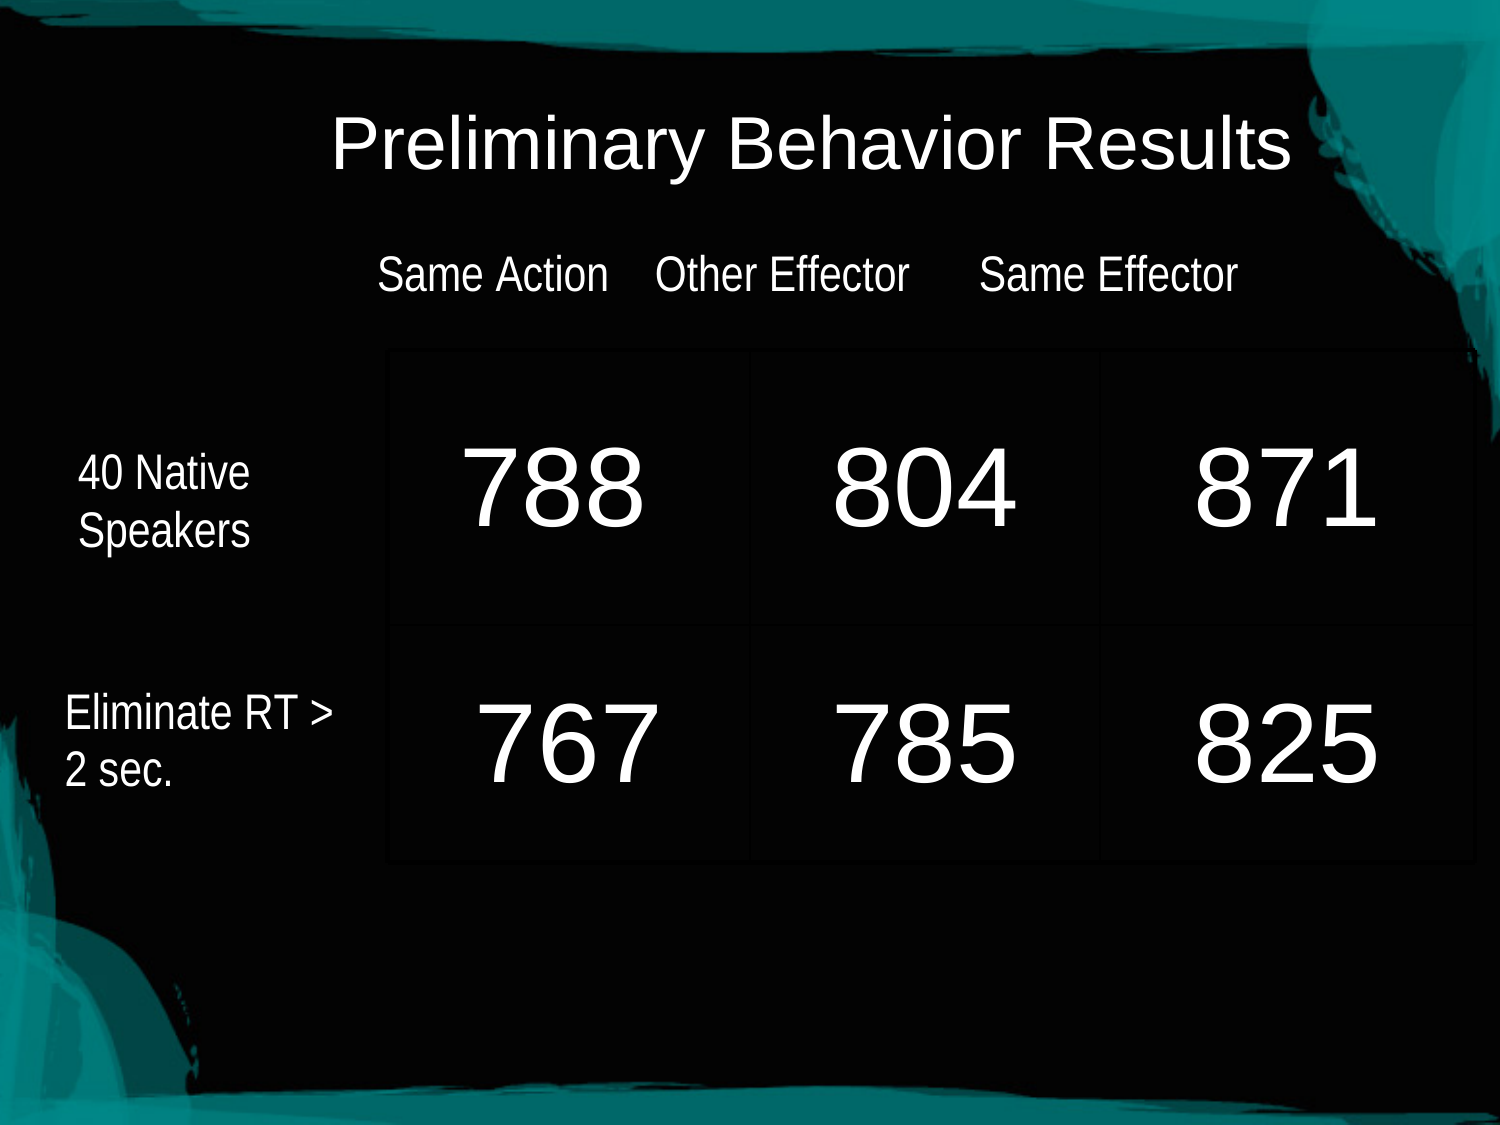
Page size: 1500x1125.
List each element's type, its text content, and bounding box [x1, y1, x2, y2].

text_box 785 [751, 626, 1099, 860]
picture [0, 0, 1500, 1125]
text_box 825 [1101, 626, 1473, 860]
text_box Same Action Other Effector Same Effector [362, 237, 1463, 311]
text_box 871 [1101, 352, 1473, 624]
text_box 767 [390, 626, 749, 860]
text_box Eliminate RT > 2 sec. [49, 674, 376, 805]
text_box 788 [390, 352, 749, 624]
text_box 804 [751, 352, 1099, 624]
title Preliminary Behavior Results [112, 0, 1388, 288]
text_box 40 Native Speakers [63, 435, 376, 566]
